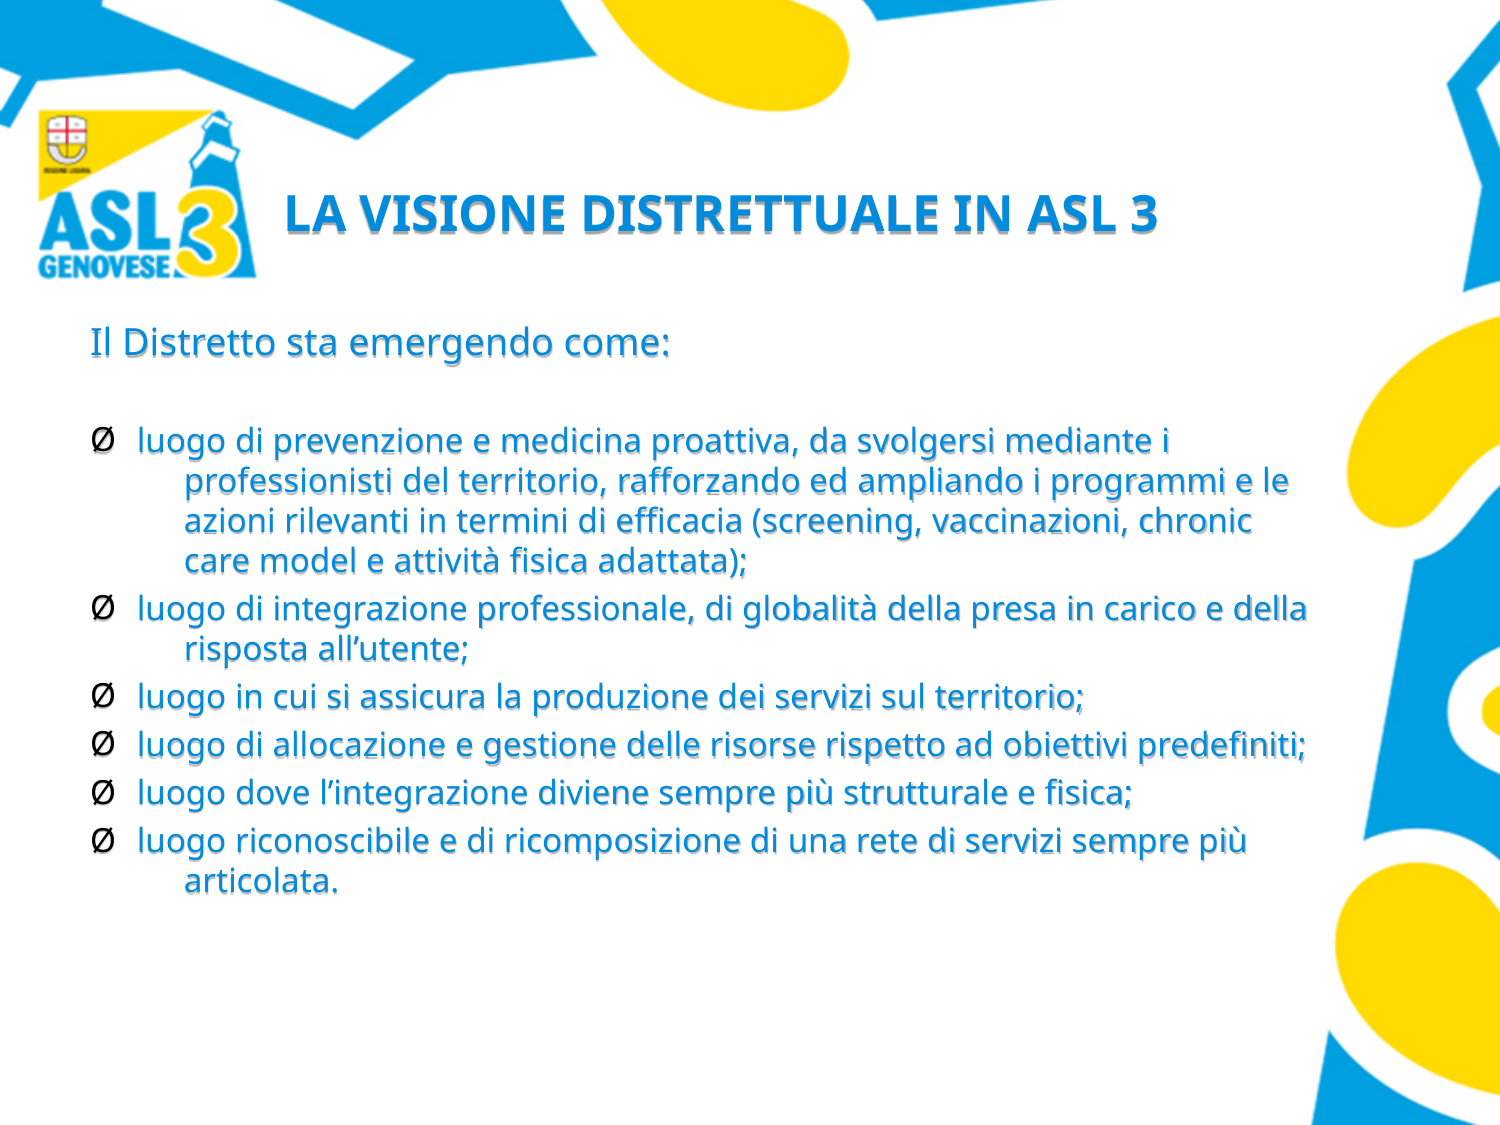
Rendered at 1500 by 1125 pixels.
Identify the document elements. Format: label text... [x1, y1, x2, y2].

title LA VISIONE DISTRETTUALE IN ASL 3 [268, 153, 1435, 270]
list Il Distretto sta emergendo come: luogo di prevenzione e medicina proattiva, da svolgersi mediante i professionisti del territorio, rafforzando ed ampliando i programmi e le azioni rilevanti in termini di efficacia (screening, vaccinazioni, chronic care model e attività fisica adattata); luogo di integrazione professionale, di globalità della presa in carico e della risposta all’utente; luogo in cui si assicura la produzione dei servizi sul territorio; luogo di allocazione e gestione delle risorse rispetto ad obiettivi predefiniti; luogo dove l’integrazione diviene sempre più strutturale e fisica; luogo riconoscibile e di ricomposizione di una rete di servizi sempre più articolata. [75, 310, 1331, 1005]
